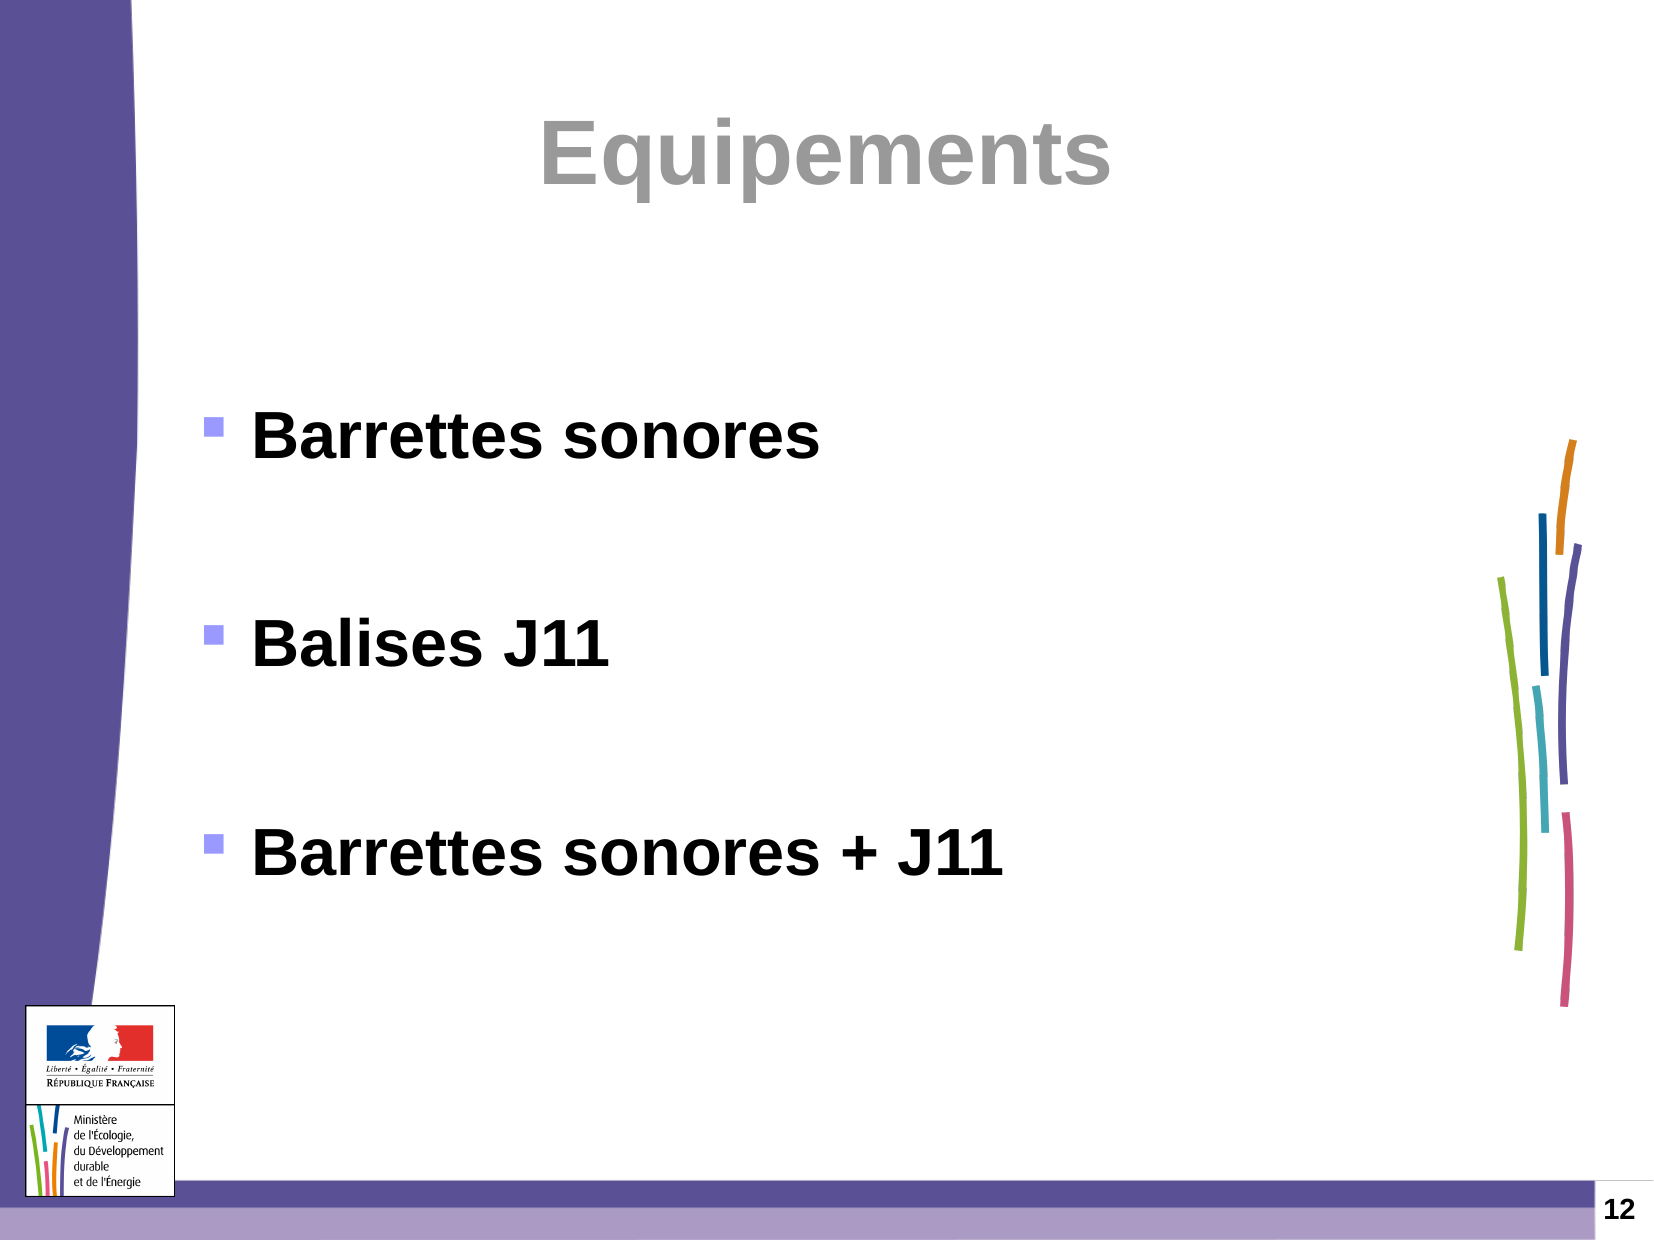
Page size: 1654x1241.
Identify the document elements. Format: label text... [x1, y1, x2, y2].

list Barrettes sonores Balises J11 Barrettes sonores + J11 [180, 293, 1511, 1013]
picture [0, 0, 1654, 1240]
title Equipements [82, 49, 1571, 257]
